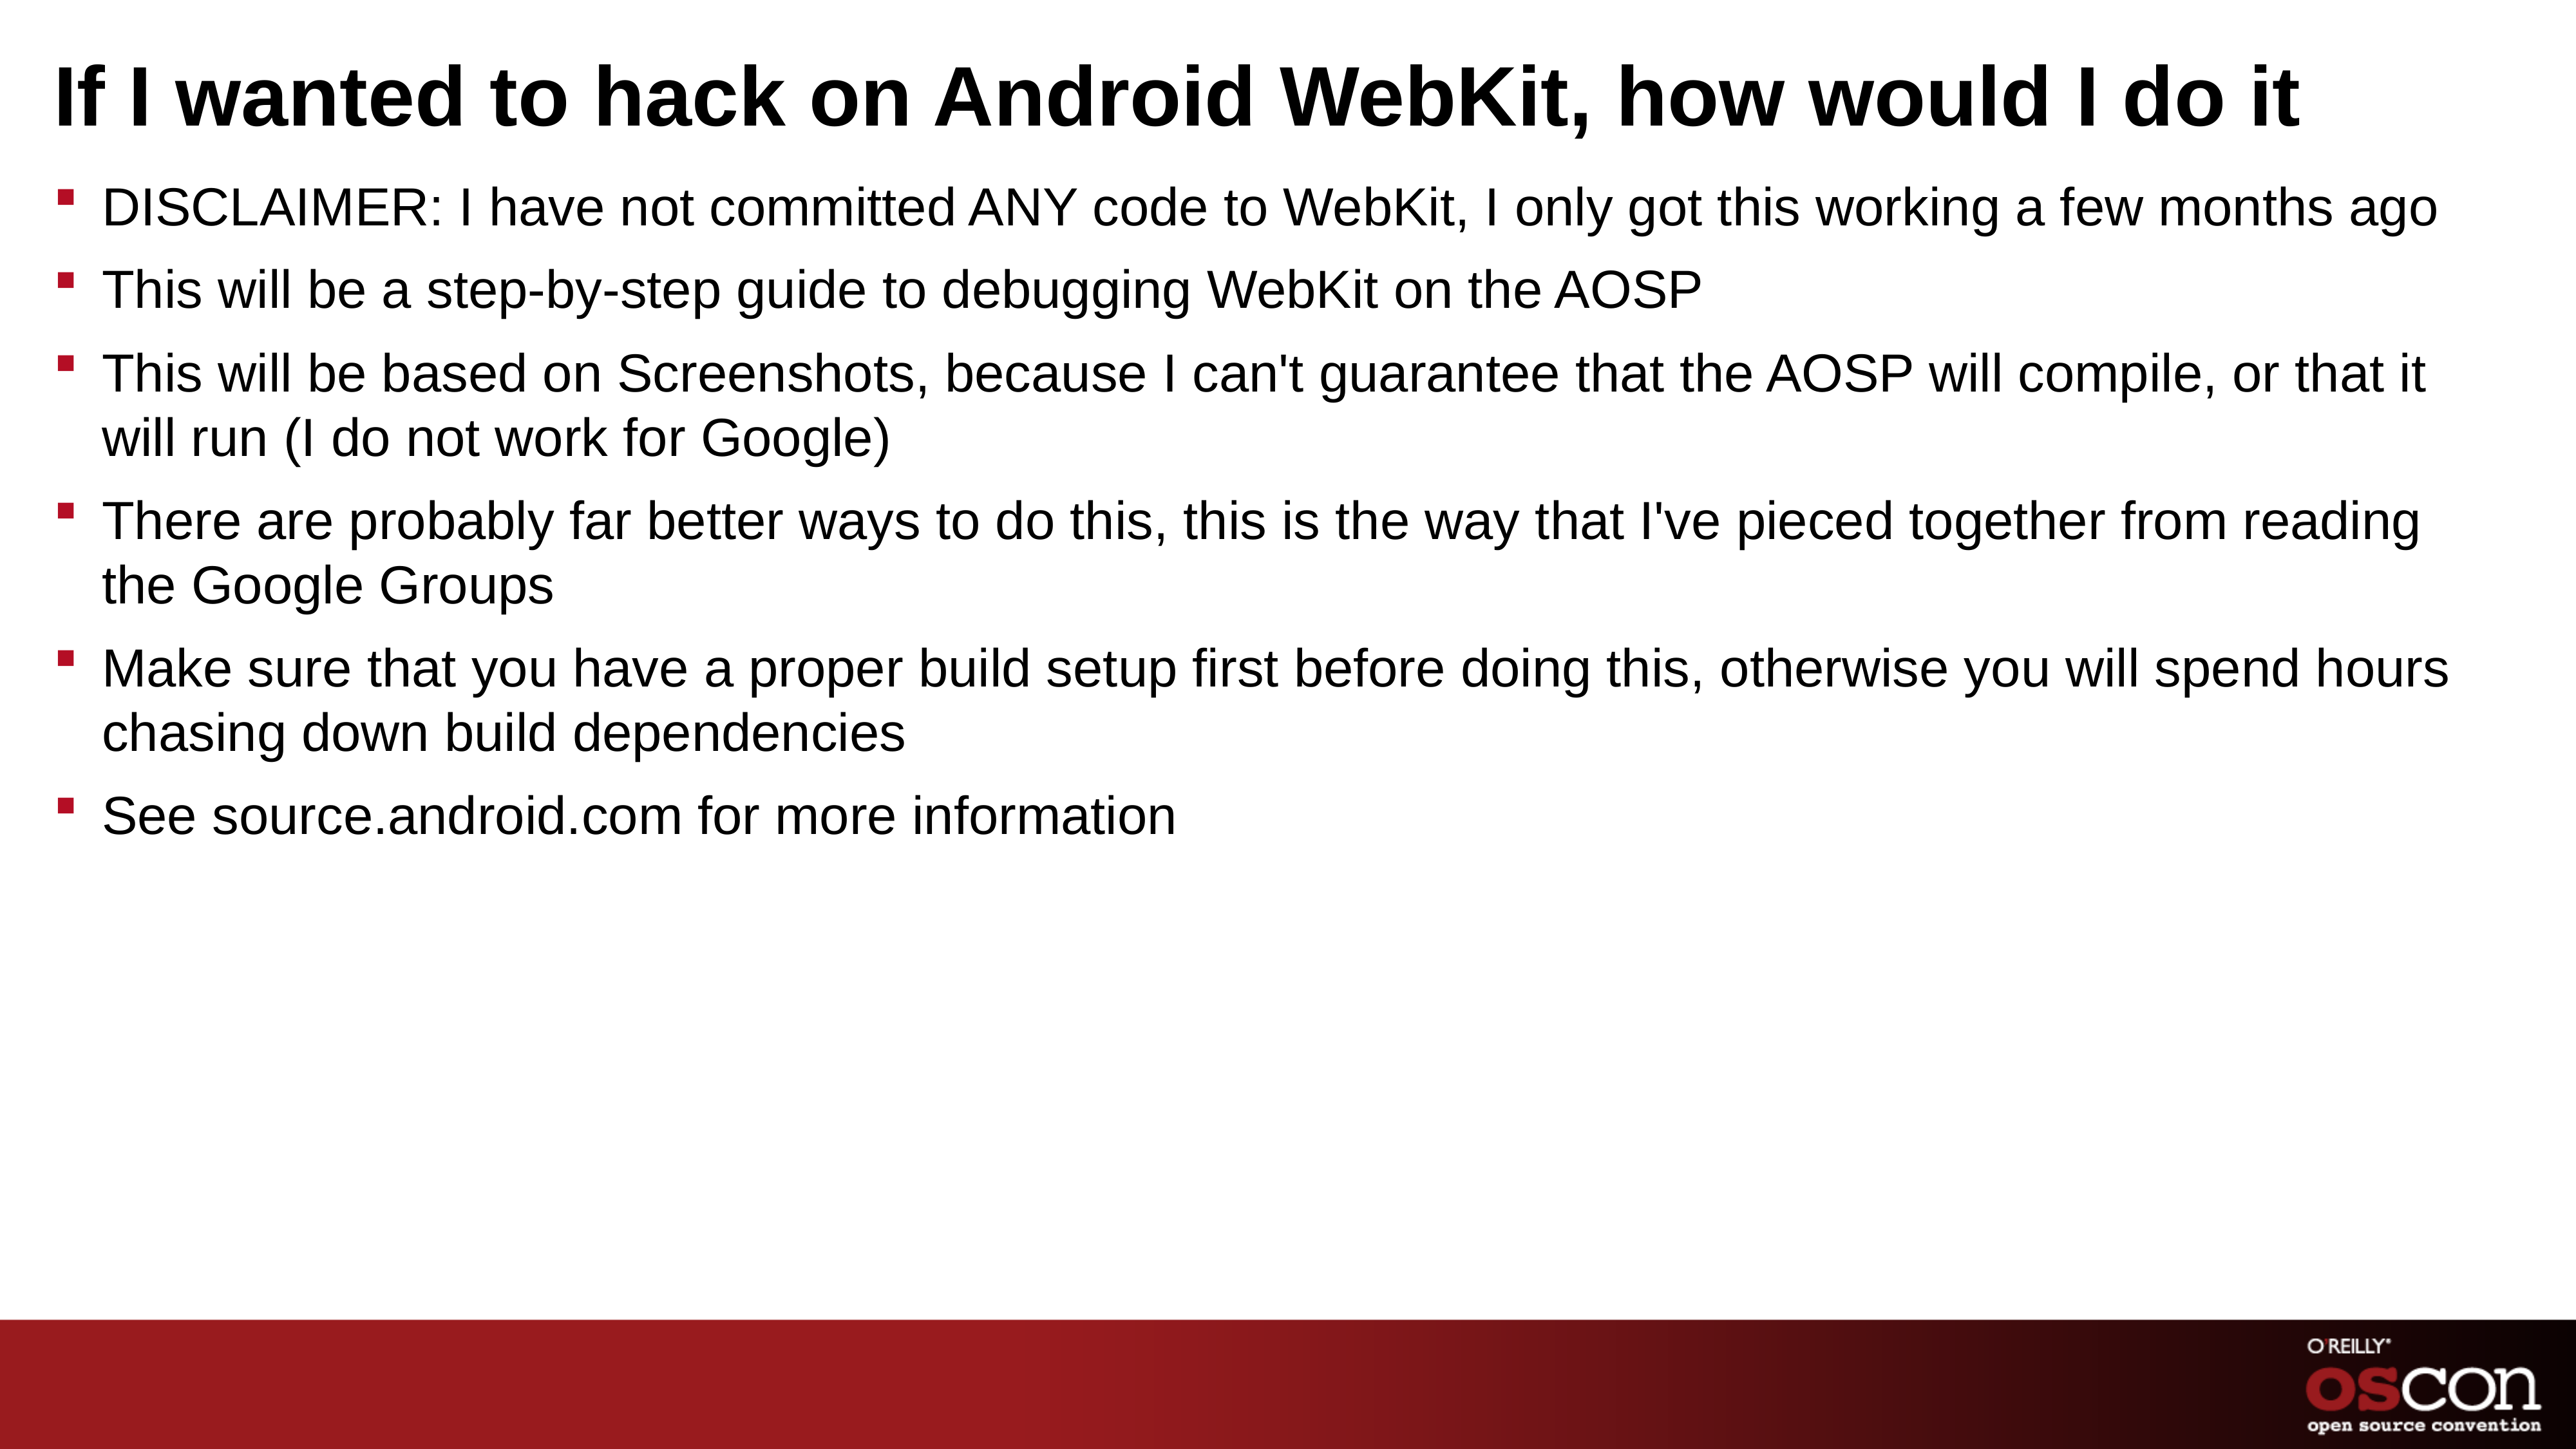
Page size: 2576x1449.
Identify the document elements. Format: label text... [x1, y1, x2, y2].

title If I wanted to hack on Android WebKit, how would I do it [48, 17, 2514, 166]
list DISCLAIMER: I have not committed ANY code to WebKit, I only got this working a few months ago This will be a step-by-step guide to debugging WebKit on the AOSP This will be based on Screenshots, because I can't guarantee that the AOSP will compile, or that it will run (I do not work for Google) There are probably far better ways to do this, this is the way that I've pieced together from reading the Google Groups Make sure that you have a proper build setup first before doing this, otherwise you will spend hours chasing down build dependencies See source.android.com for more information [48, 166, 2514, 1135]
picture [0, 0, 2576, 1449]
